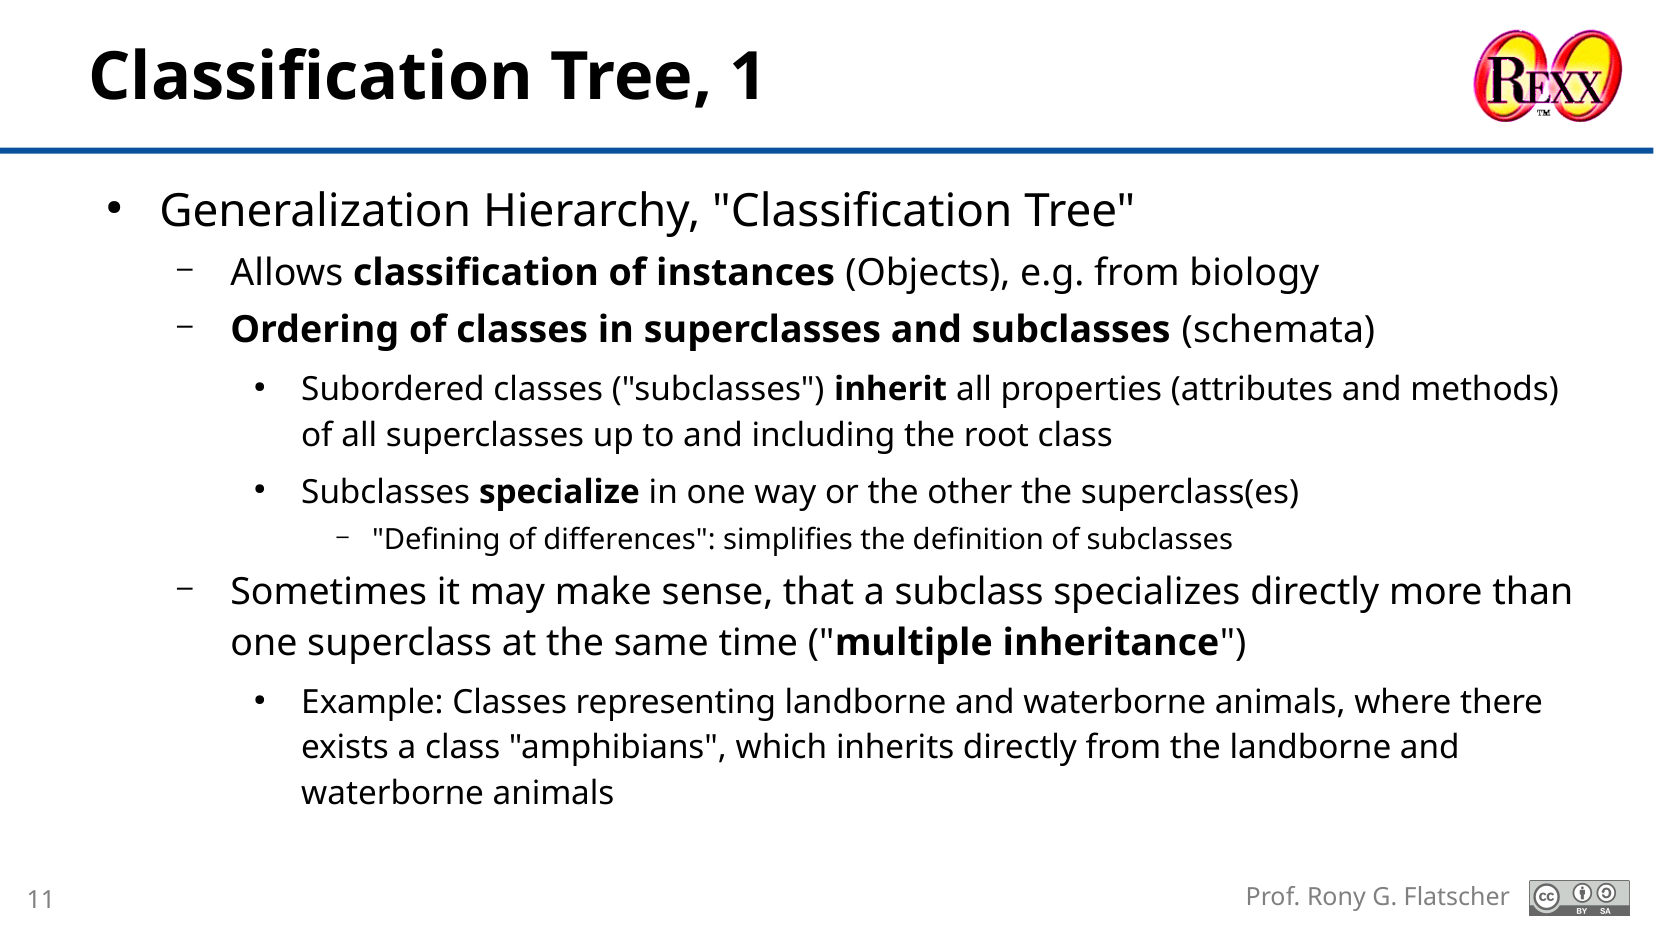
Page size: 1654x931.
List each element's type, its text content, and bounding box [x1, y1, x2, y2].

list Generalization Hierarchy, "Classification Tree" Allows classification of instances (Objects), e.g. from biology Ordering of classes in superclasses and subclasses (schemata) Subordered classes ("subclasses") inherit all properties (attributes and methods) of all superclasses up to and including the root class Subclasses specialize in one way or the other the superclass(es) "Defining of differences": simplifies the definition of subclasses Sometimes it may make sense, that a subclass specializes directly more than one superclass at the same time ("multiple inheritance") Example: Classes representing landborne and waterborne animals, where there exists a class "amphibians", which inherits directly from the landborne and waterborne animals [88, 177, 1577, 857]
title Classification Tree, 1 [29, 0, 1654, 148]
text_box Array [1529, 880, 1630, 916]
